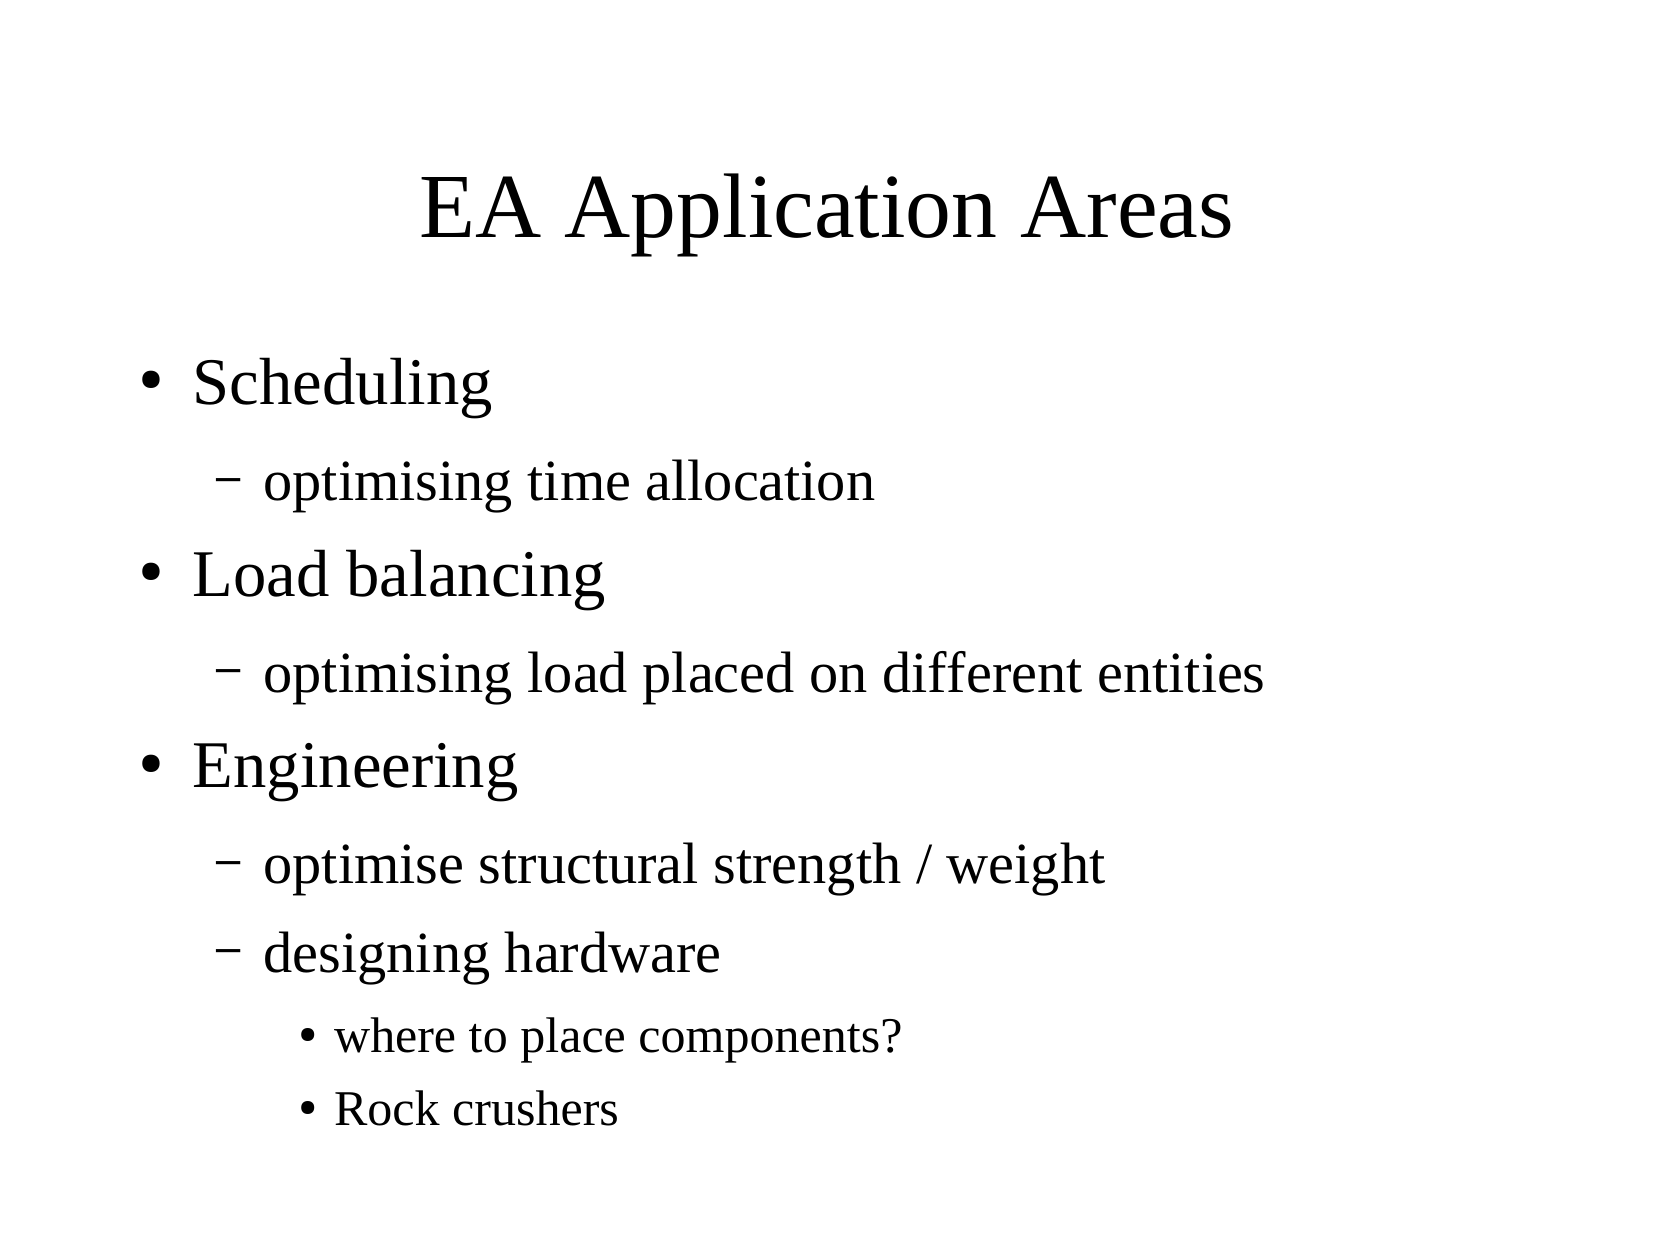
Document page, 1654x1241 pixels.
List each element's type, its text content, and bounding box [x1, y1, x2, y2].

title EA Application Areas [121, 102, 1534, 311]
list Scheduling optimising time allocation Load balancing optimising load placed on different entities Engineering optimise structural strength / weight designing hardware where to place components? Rock crushers [121, 344, 1534, 1143]
